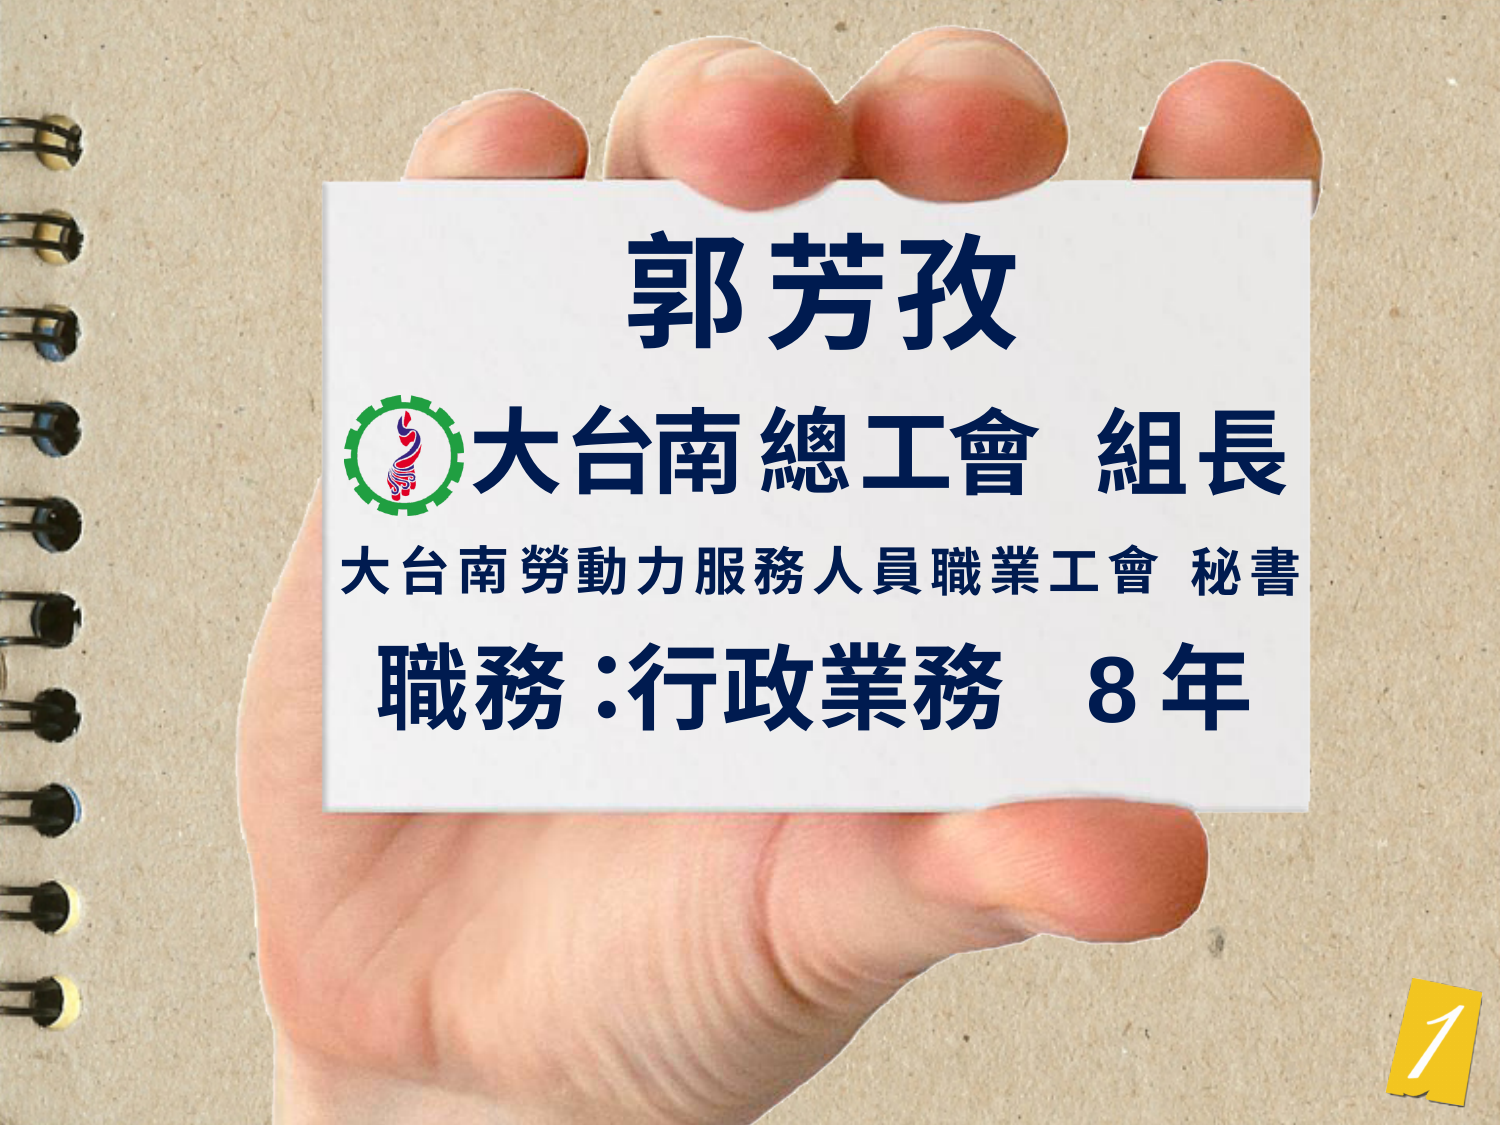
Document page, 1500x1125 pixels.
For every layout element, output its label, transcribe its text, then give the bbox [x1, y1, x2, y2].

text_box 南 [442, 530, 504, 609]
text_box 芳 [750, 206, 879, 374]
text_box 台 [549, 385, 675, 515]
text_box 大 [324, 530, 383, 610]
text_box 務 [458, 621, 545, 751]
text_box 職 [360, 621, 458, 751]
text_box 南 [675, 385, 743, 515]
text_box 孜 [879, 206, 1037, 374]
text_box 行 [611, 621, 774, 751]
text_box 服 [679, 530, 738, 610]
text_box 業 [802, 621, 896, 751]
text_box 大 [454, 385, 549, 515]
text_box 台 [383, 530, 467, 610]
text_box 長 [1180, 386, 1306, 516]
text_box 書 [1234, 531, 1318, 610]
text_box 秘 [1175, 531, 1234, 610]
text_box 人 [797, 530, 856, 610]
text_box 業 [974, 530, 1033, 610]
text_box 會 [932, 386, 1058, 516]
text_box 動 [561, 530, 620, 610]
text_box 8 [1071, 621, 1144, 751]
text_box 員 [856, 530, 940, 610]
text_box 工 [1033, 530, 1117, 610]
text_box ： [545, 621, 611, 751]
text_box 工 [844, 385, 970, 515]
text_box 會 [1092, 530, 1176, 609]
text_box 總 [743, 385, 844, 515]
picture [0, 0, 1500, 1125]
text_box 勞 [504, 530, 561, 609]
text_box 年 [1144, 621, 1270, 751]
text_box 職 [915, 531, 974, 610]
text_box 政 [707, 622, 833, 752]
text_box 務 [896, 621, 1022, 751]
text_box 力 [620, 530, 679, 610]
text_box 務 [738, 530, 797, 610]
text_box 組 [1080, 386, 1180, 516]
text_box 郭 [608, 204, 765, 372]
